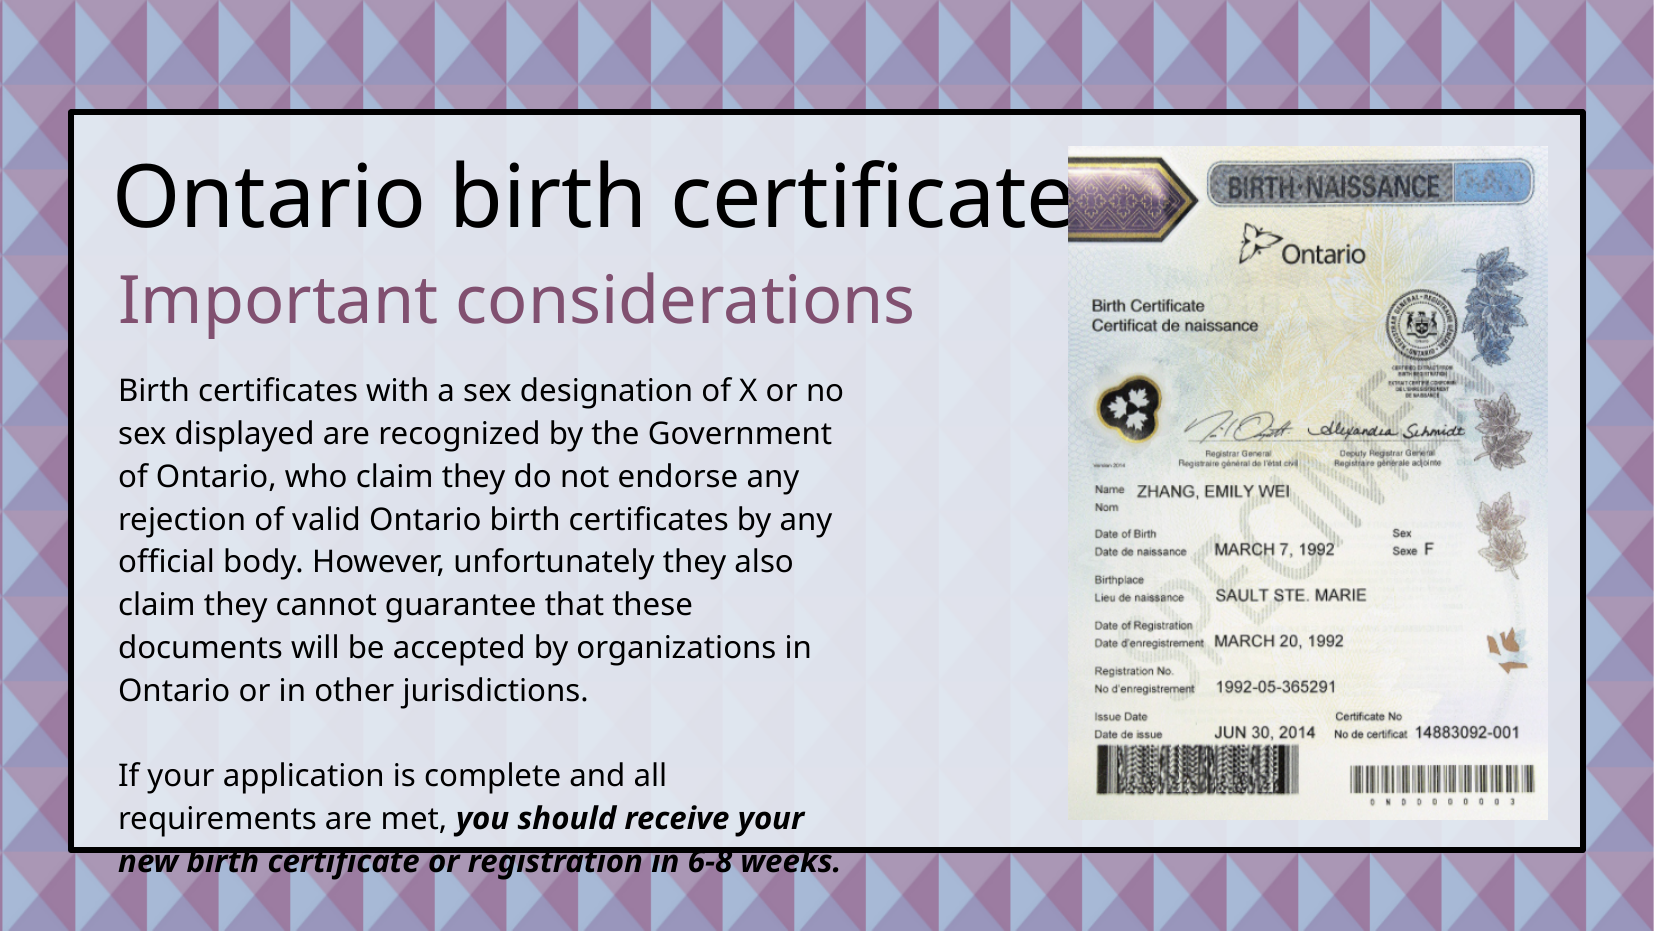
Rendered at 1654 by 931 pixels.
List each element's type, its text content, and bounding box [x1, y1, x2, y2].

title Important considerations [118, 251, 1068, 343]
picture [0, 0, 1654, 931]
text_box Birth certificates with a sex designation of X or no sex displayed are recognized by the Government of Ontario, who claim they do not endorse any rejection of valid Ontario birth certificates by any official body. However, unfortunately they also claim they cannot guarantee that these documents will be accepted by organizations in Ontario or in other jurisdictions. If your application is complete and all requirements are met, you should receive your new birth certificate or registration in 6-8 weeks. [118, 368, 857, 759]
title Ontario birth certificates [112, 141, 1223, 247]
text_box [70, 112, 1583, 851]
